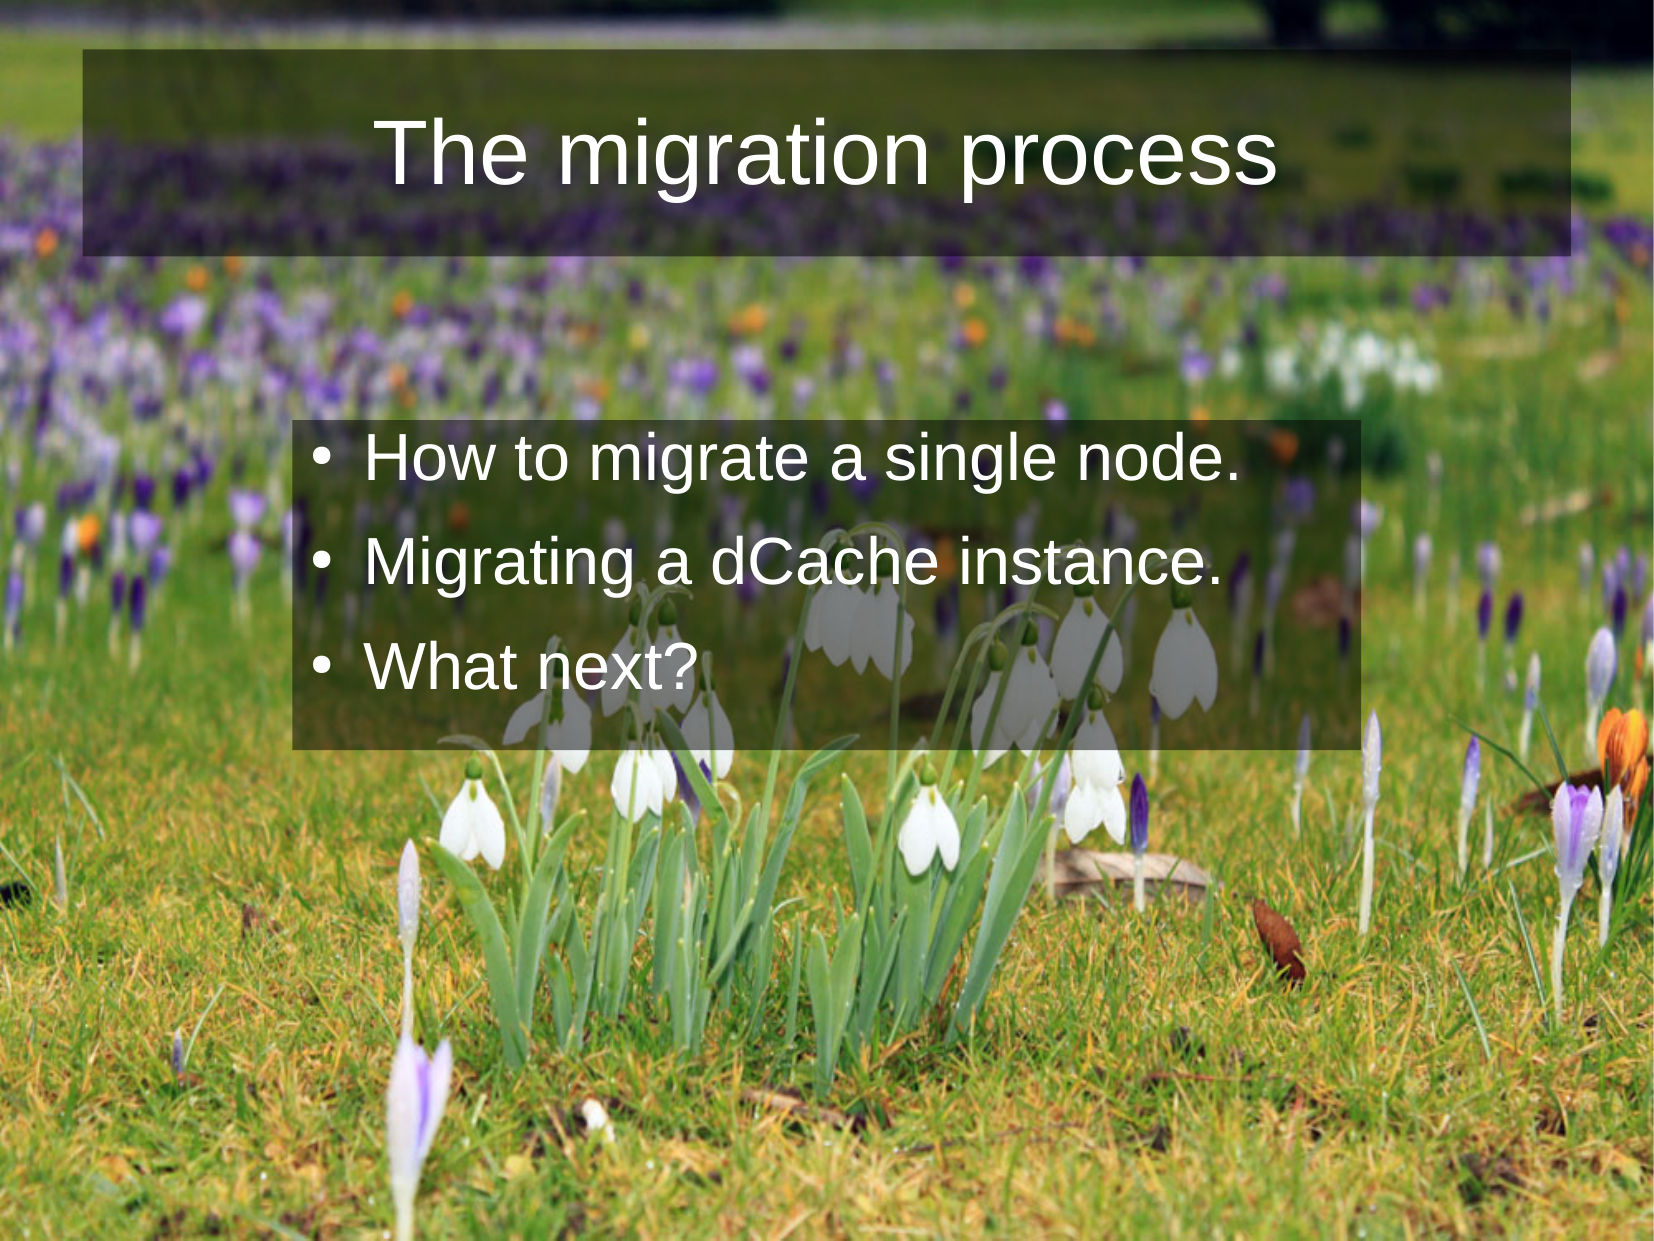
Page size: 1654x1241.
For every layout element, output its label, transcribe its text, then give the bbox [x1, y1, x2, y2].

title The migration process [82, 49, 1571, 257]
list How to migrate a single node. Migrating a dCache instance. What next? [292, 420, 1362, 751]
picture [0, 0, 1654, 1241]
